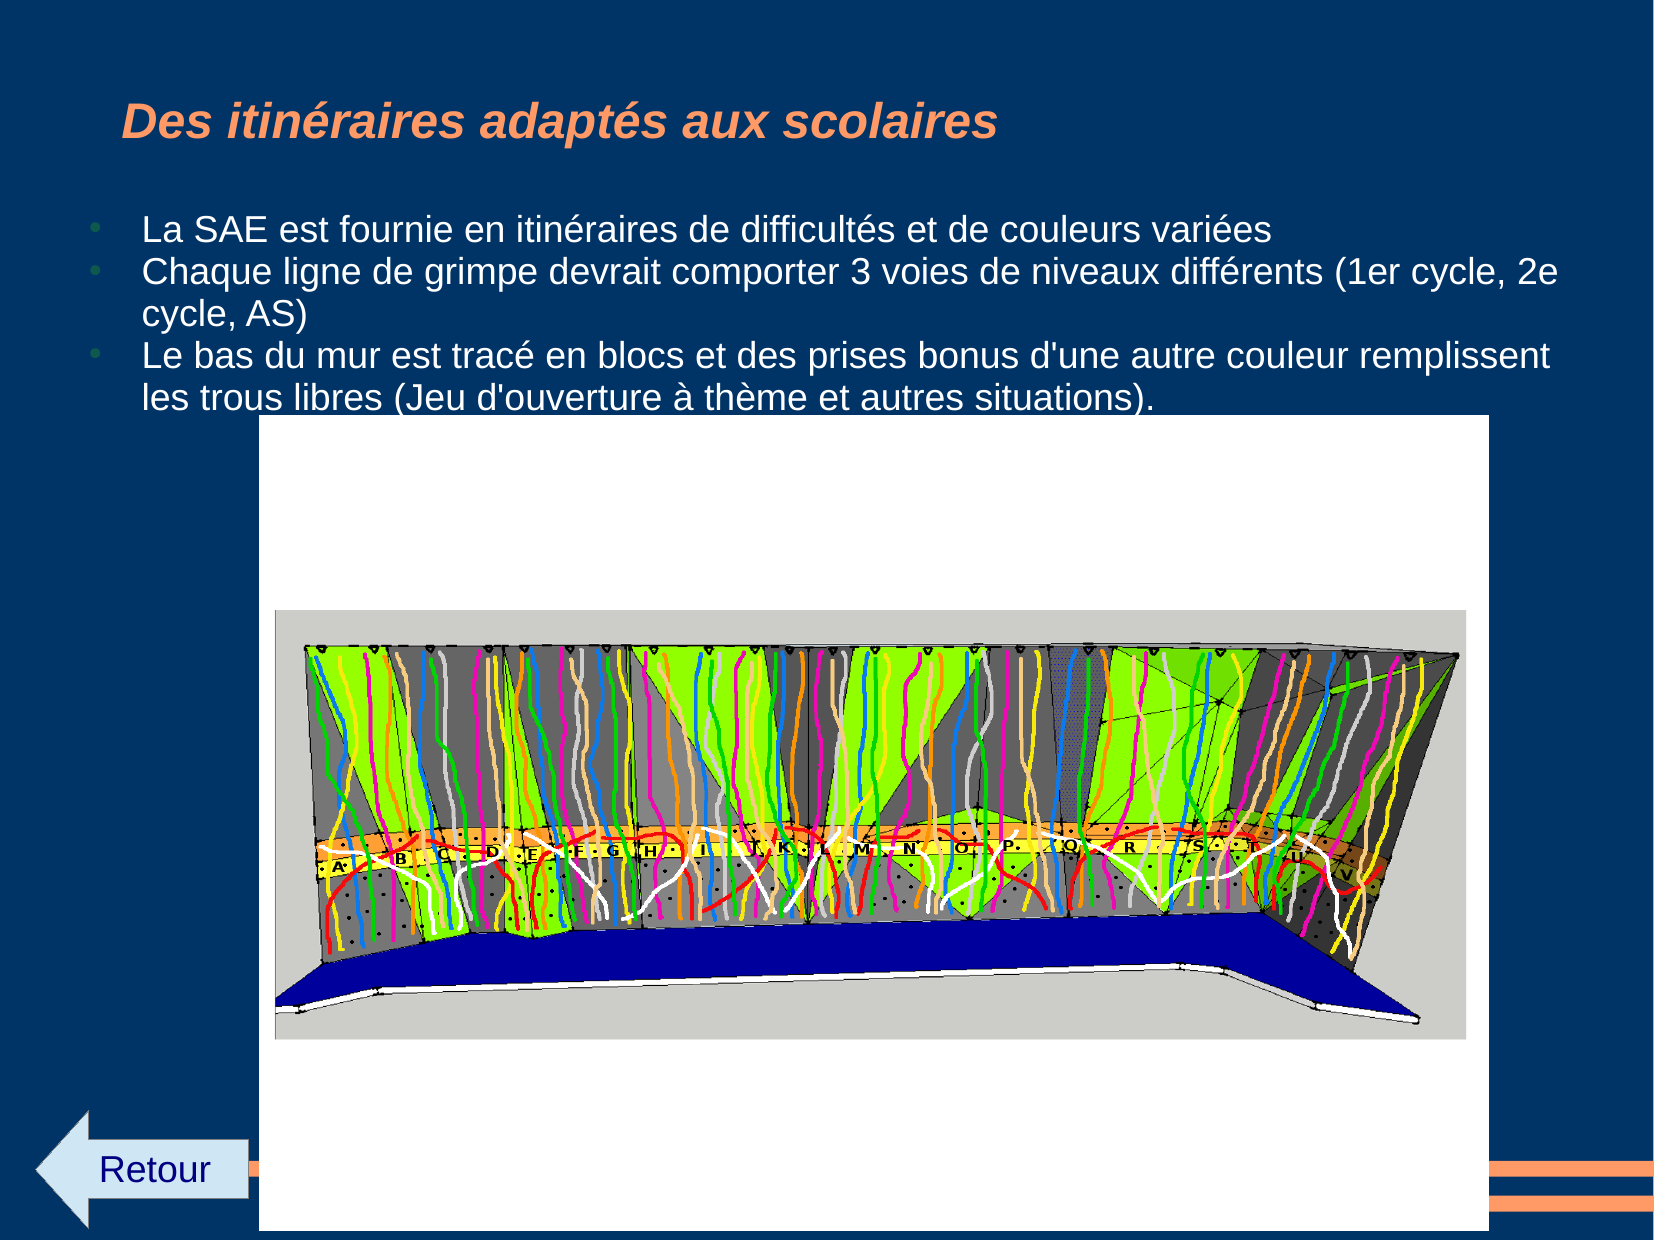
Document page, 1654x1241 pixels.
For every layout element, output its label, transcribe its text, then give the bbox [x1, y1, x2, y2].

text_box Retour [35, 1110, 249, 1229]
title Des itinéraires adaptés aux scolaires [121, 17, 1534, 200]
text_box La SAE est fournie en itinéraires de difficultés et de couleurs variées Chaque ligne de grimpe devrait comporter 3 voies de niveaux différents (1er cycle, 2e cycle, AS) Le bas du mur est tracé en blocs et des prises bonus d'une autre couleur remplissent les trous libres (Jeu d'ouverture à thème et autres situations). [56, 200, 1607, 665]
picture [259, 665, 1489, 1231]
